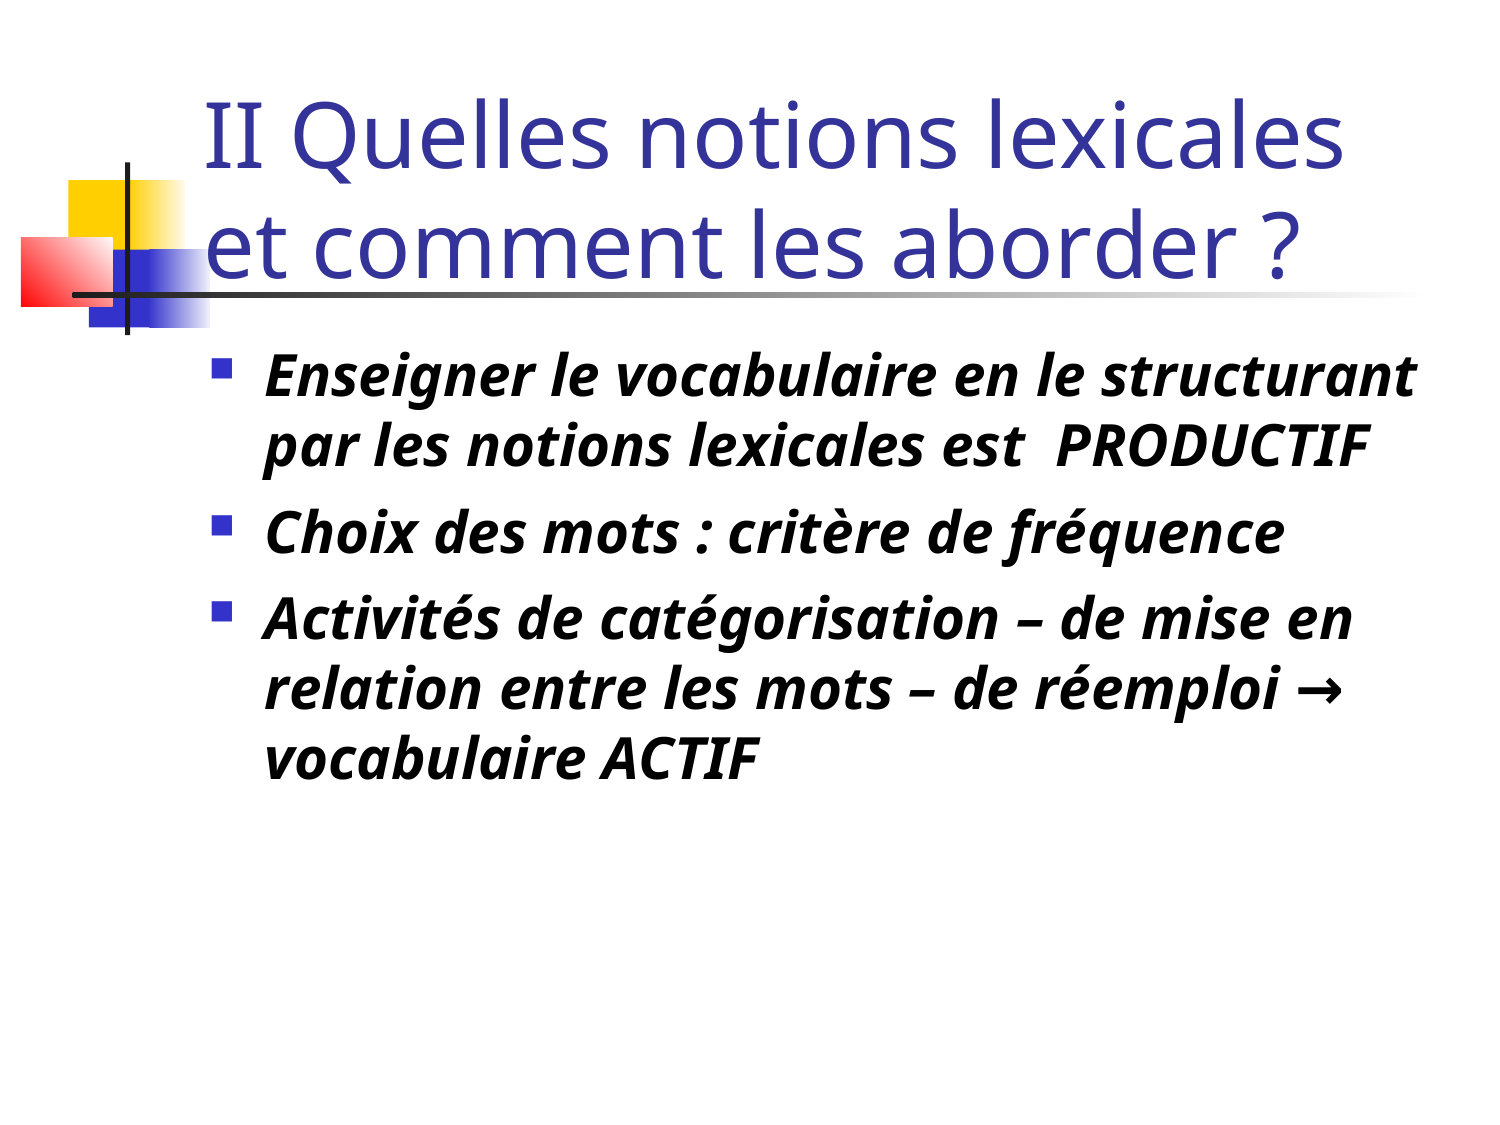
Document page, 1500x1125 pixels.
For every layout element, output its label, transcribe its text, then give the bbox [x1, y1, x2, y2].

title II Quelles notions lexicales et comment les aborder ? [188, 33, 1468, 305]
list Enseigner le vocabulaire en le structurant par les notions lexicales est PRODUCTIF Choix des mots : critère de fréquence Activités de catégorisation – de mise en relation entre les mots – de réemploi → vocabulaire ACTIF [193, 331, 1469, 1007]
